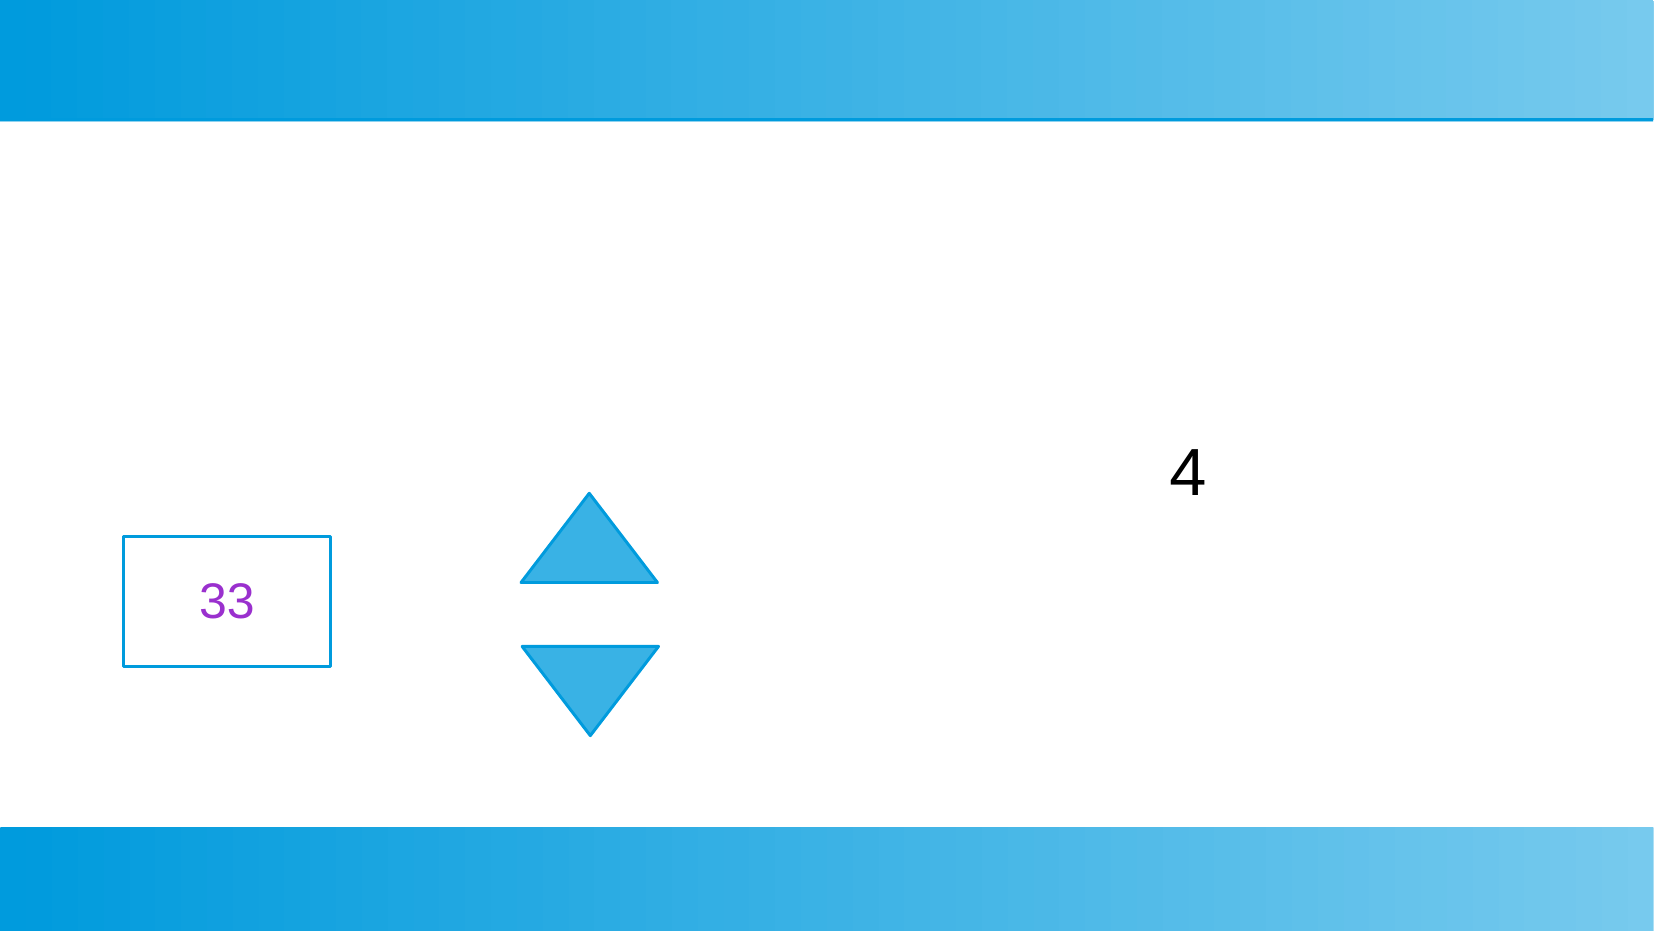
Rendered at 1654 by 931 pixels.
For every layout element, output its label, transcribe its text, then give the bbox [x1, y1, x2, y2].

text_box 4 [781, 177, 1595, 768]
